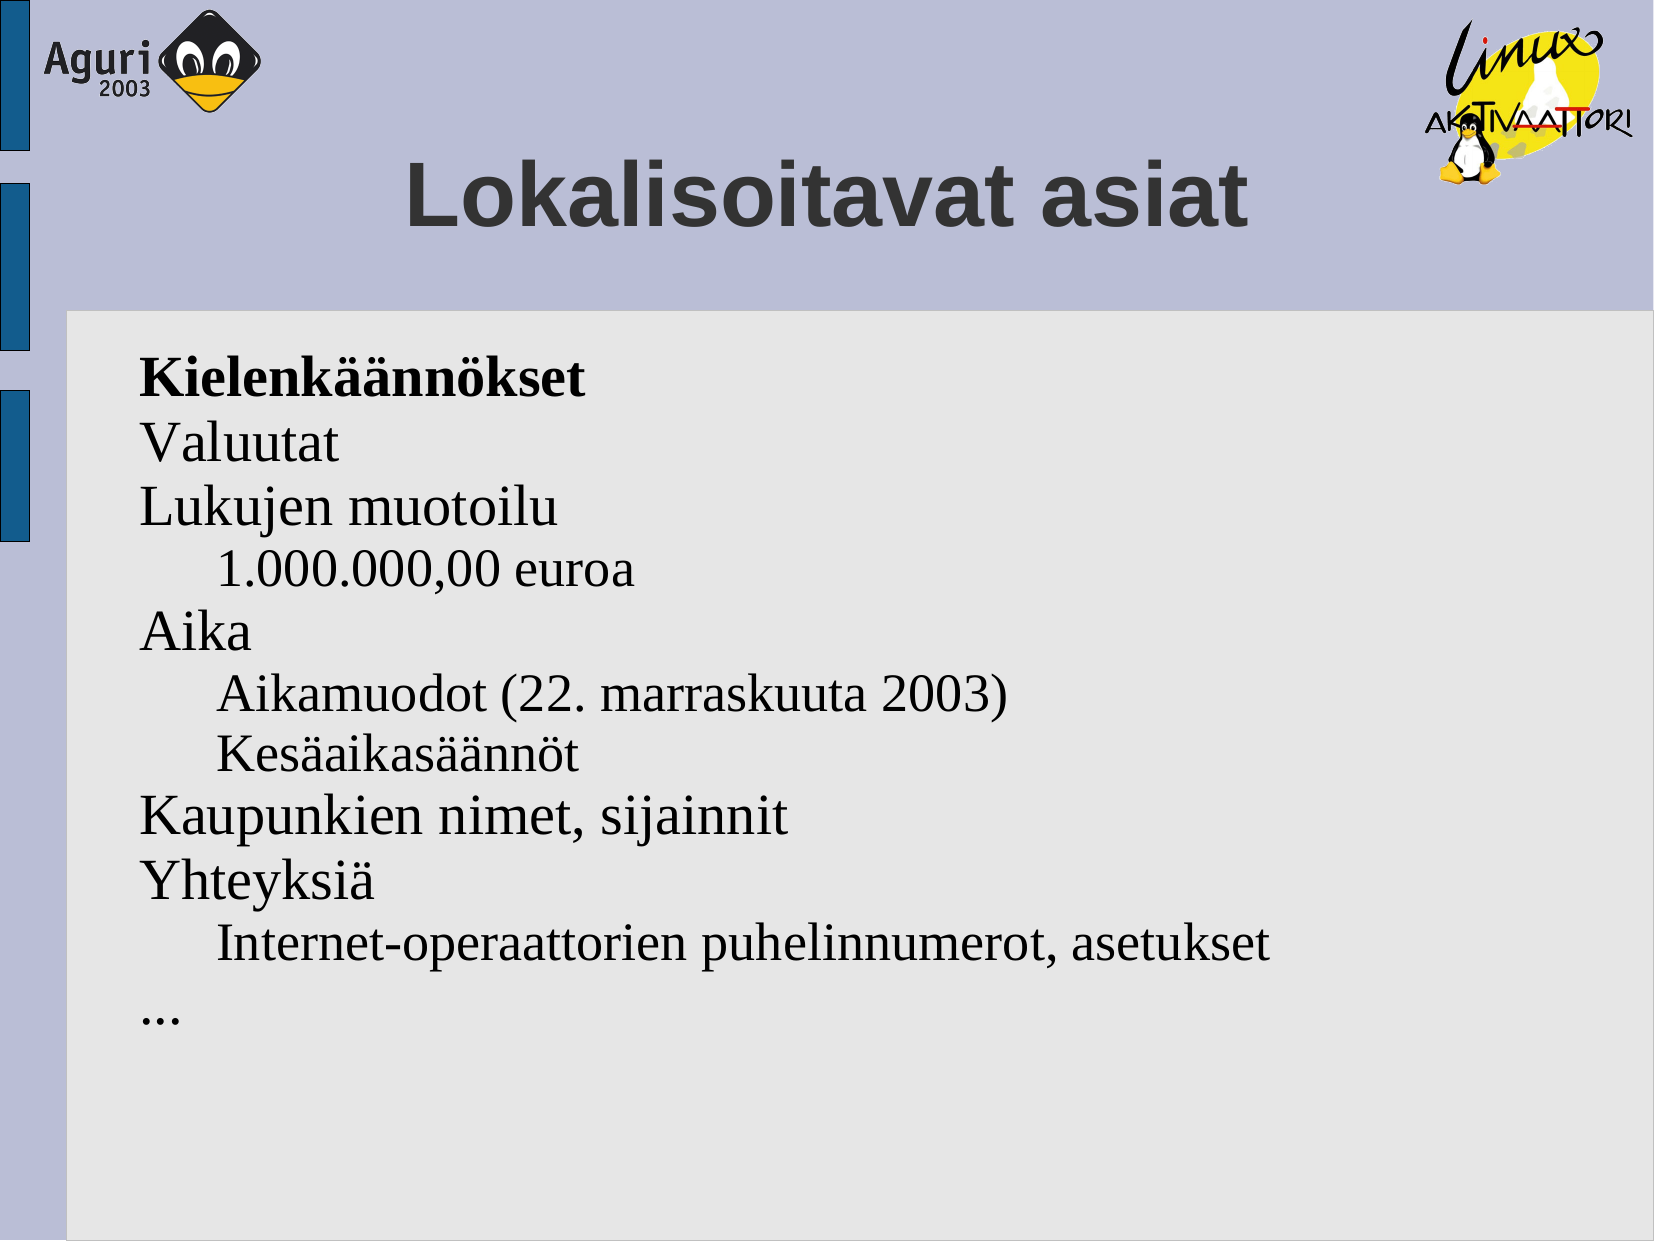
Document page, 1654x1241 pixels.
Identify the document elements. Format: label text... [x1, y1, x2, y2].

picture [39, 9, 265, 113]
title Lokalisoitavat asiat [121, 91, 1534, 299]
picture [1417, 12, 1640, 190]
list Kielenkäännökset Valuutat Lukujen muotoilu 1.000.000,00 euroa Aika Aikamuodot (22. marraskuuta 2003) Kesäaikasäännöt Kaupunkien nimet, sijainnit Yhteyksiä Internet-operaattorien puhelinnumerot, asetukset ... [121, 344, 1534, 1228]
